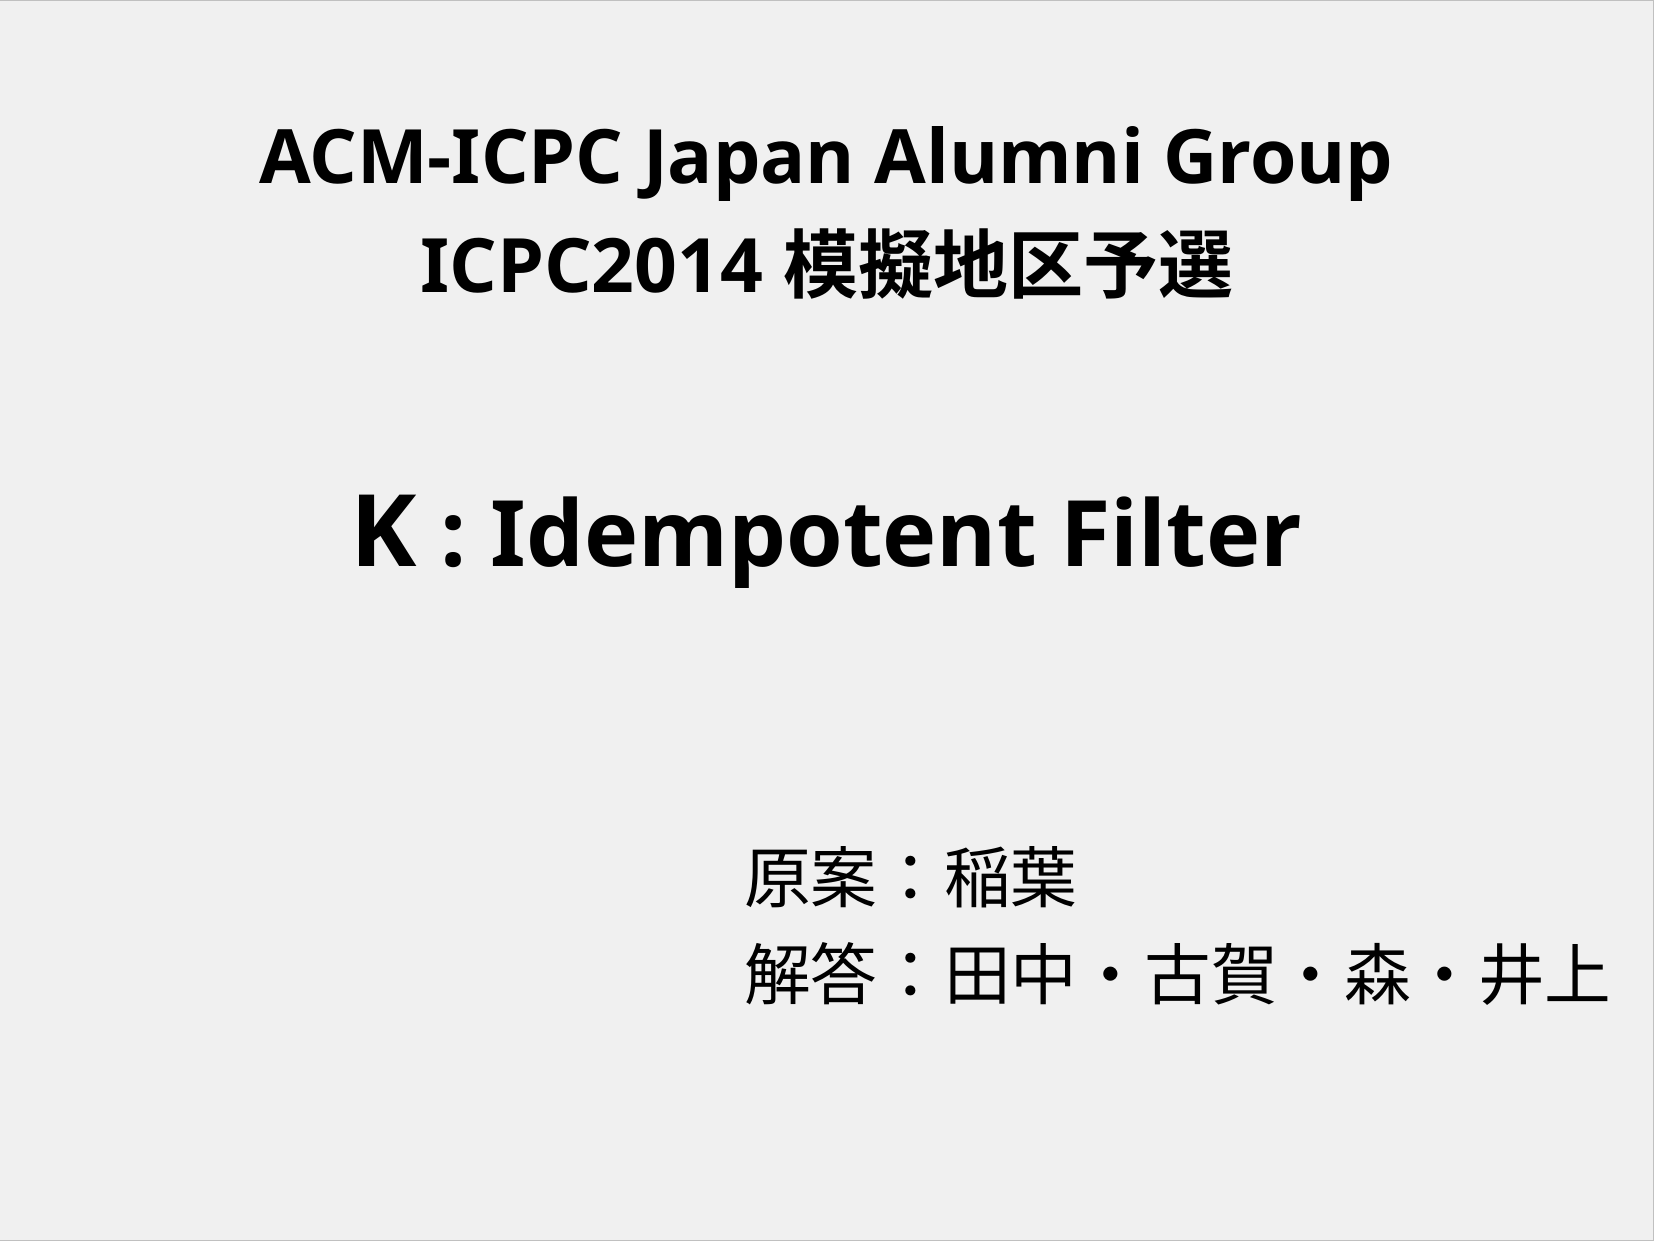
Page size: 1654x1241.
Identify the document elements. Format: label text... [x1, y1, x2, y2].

subtitle 原案：稲葉 解答：田中・古賀・森・井上 [744, 792, 1654, 1052]
text_box [0, 0, 1654, 1241]
title ACM-ICPC Japan Alumni Group ICPC2014 模擬地区予選 K : Idempotent Filter [94, 164, 1560, 535]
